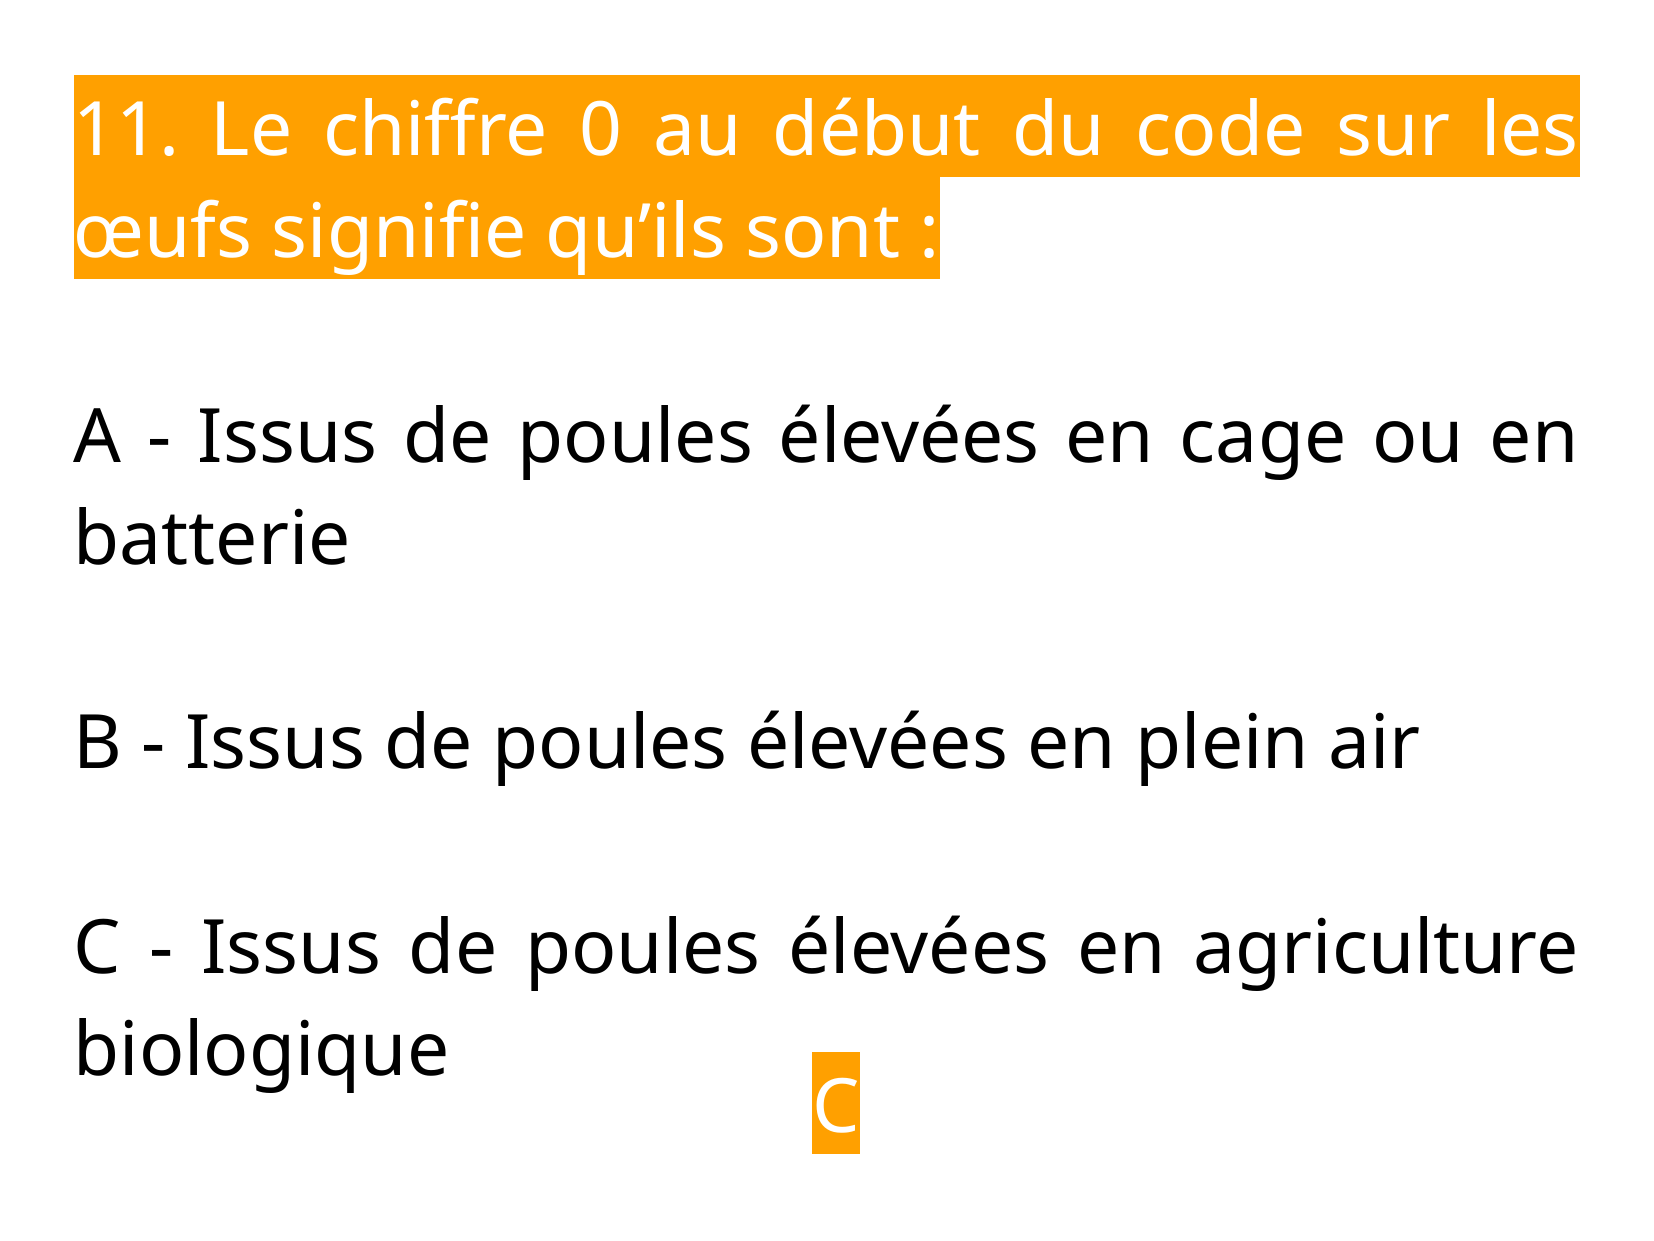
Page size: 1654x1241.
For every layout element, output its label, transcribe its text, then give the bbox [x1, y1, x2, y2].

text_box 11. Le chiffre 0 au début du code sur les œufs signifie qu’ils sont : A - Issus de poules élevées en cage ou en batterie B - Issus de poules élevées en plein air C - Issus de poules élevées en agriculture biologique [59, 0, 1595, 1148]
text_box C [797, 1044, 877, 1166]
